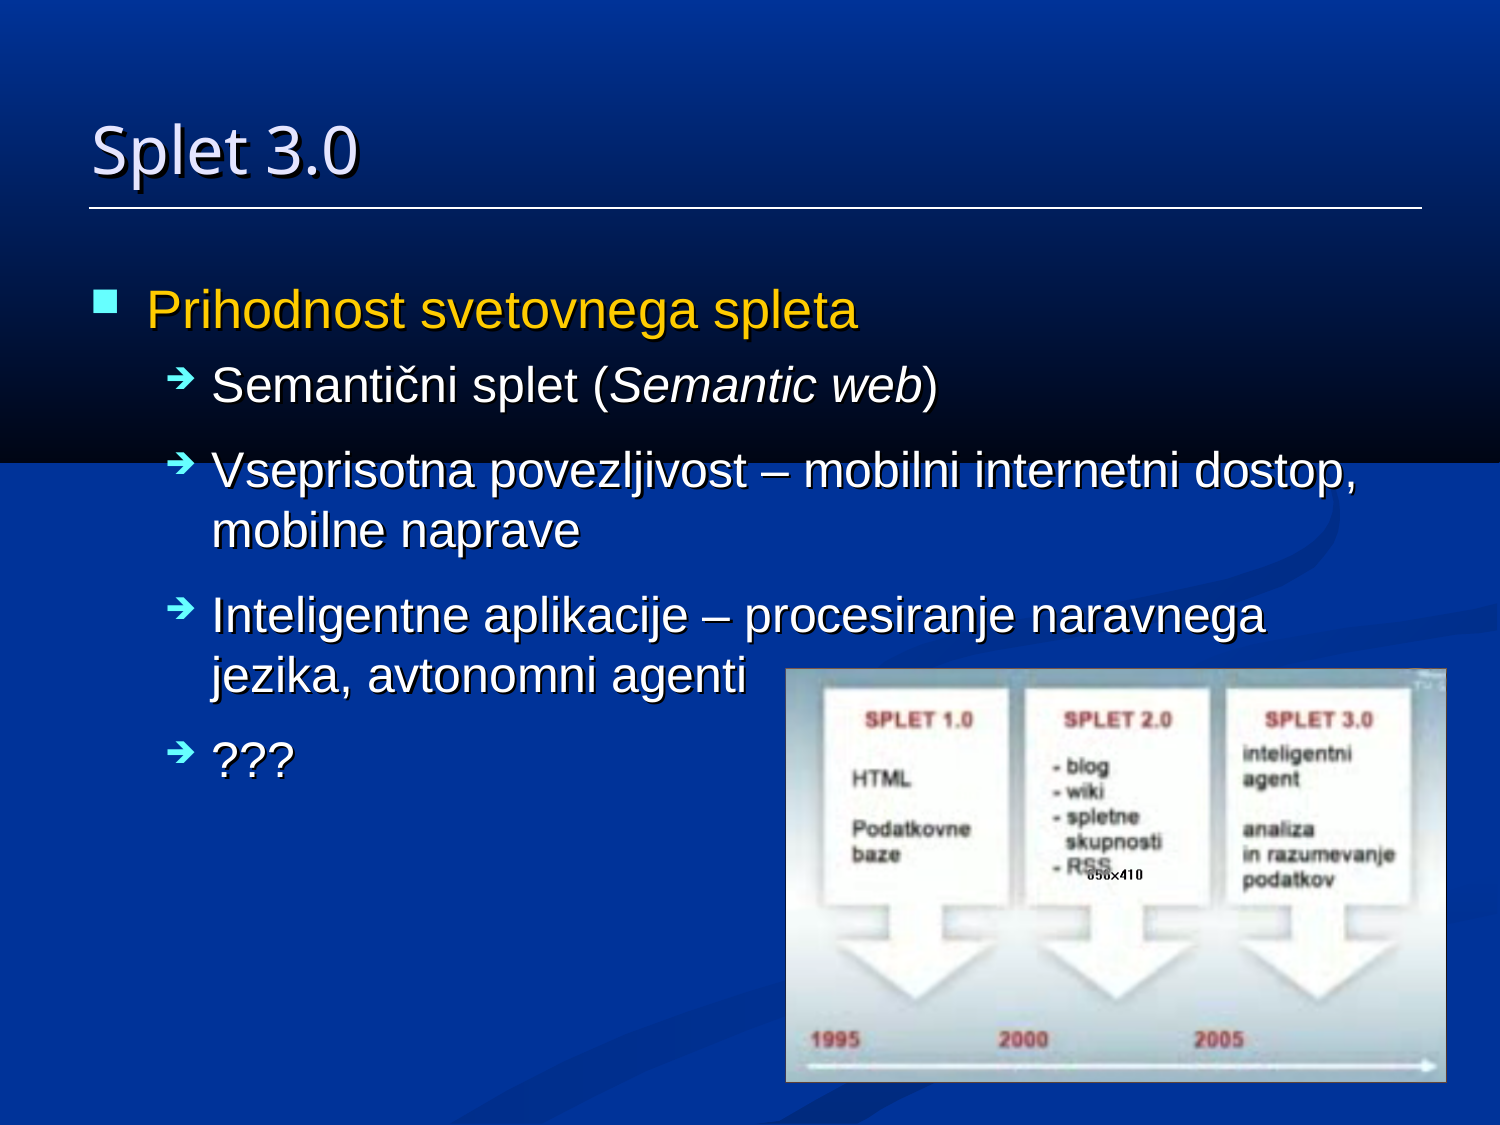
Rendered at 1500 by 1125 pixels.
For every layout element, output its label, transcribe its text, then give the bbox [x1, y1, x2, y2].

picture [785, 668, 1447, 1083]
list Prihodnost svetovnega spleta Semantični splet (Semantic web) Vseprisotna povezljivost – mobilni internetni dostop, mobilne naprave Inteligentne aplikacije – procesiranje naravnega jezika, avtonomni agenti ??? [75, 267, 1436, 1071]
text_box Splet 3.0 [76, 54, 1459, 242]
